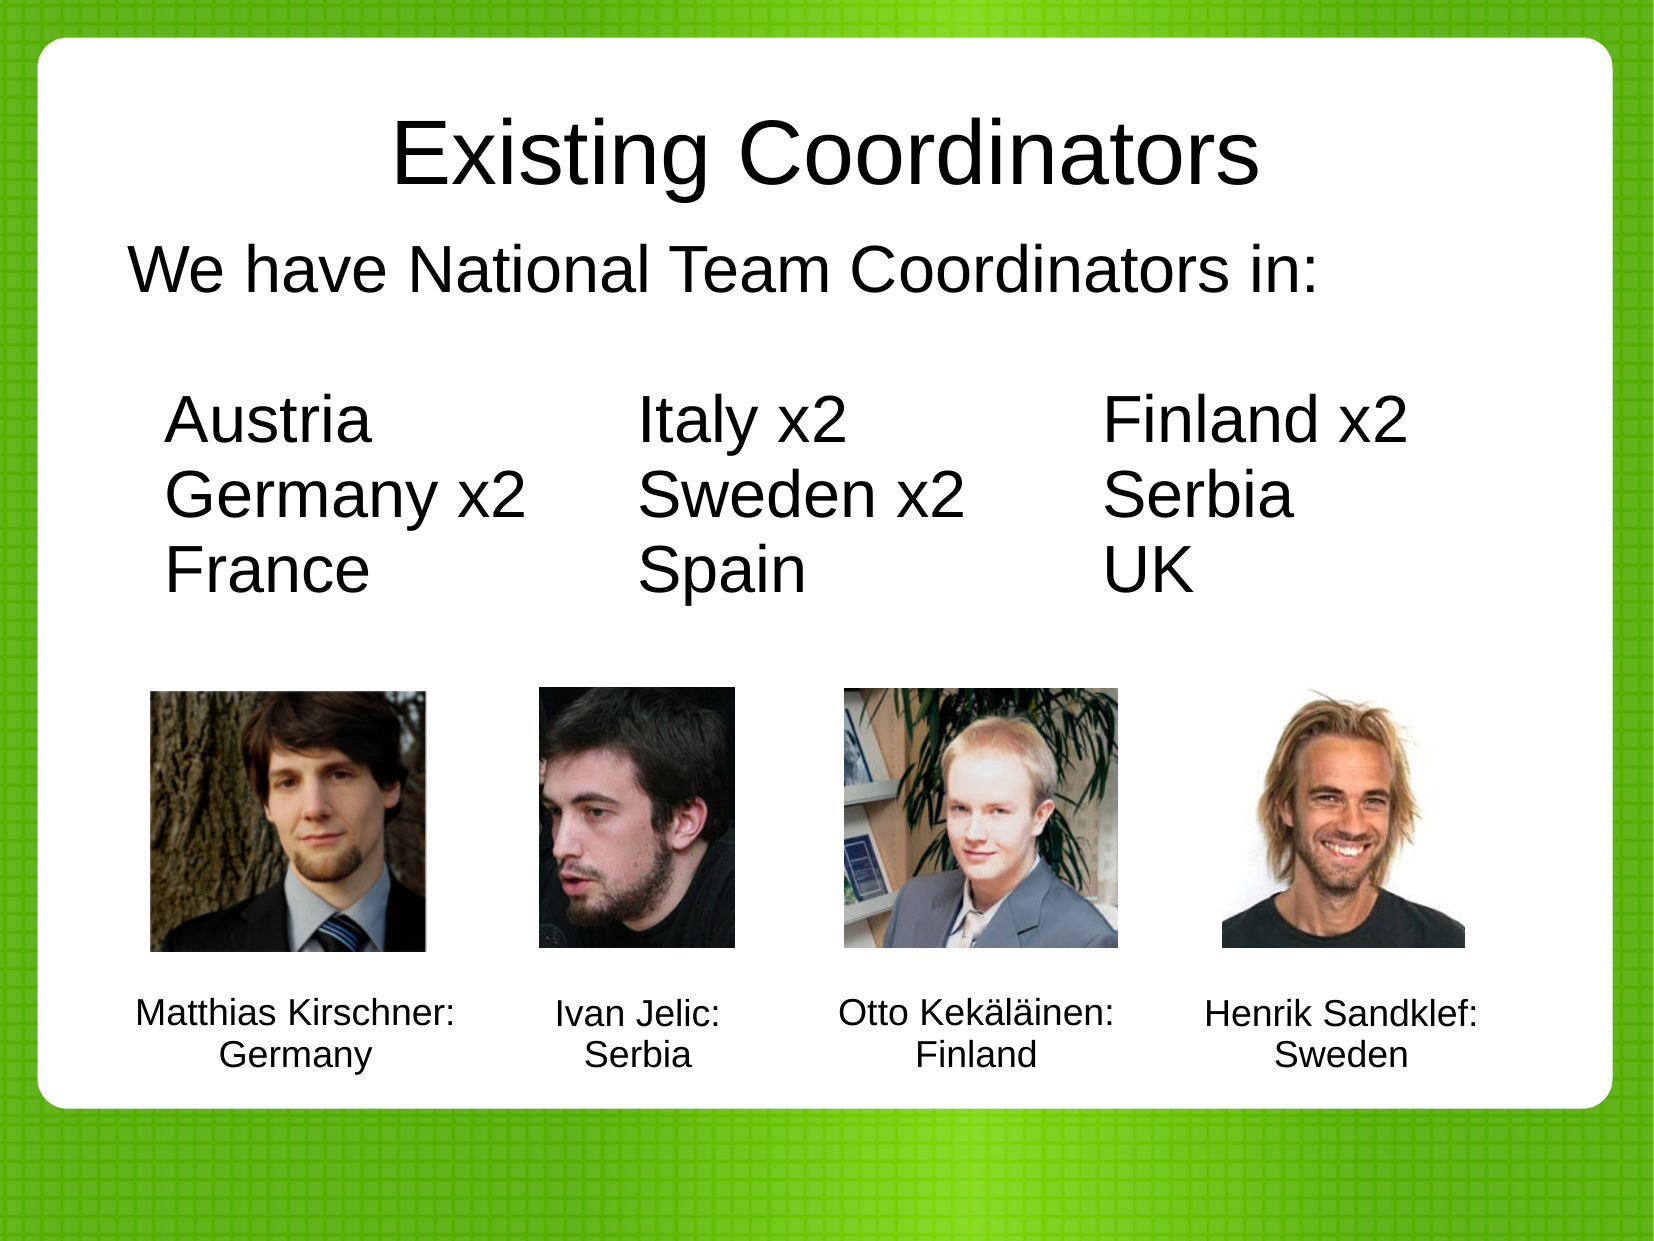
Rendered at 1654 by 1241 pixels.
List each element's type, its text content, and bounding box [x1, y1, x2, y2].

text_box Otto Kekäläinen: Finland [823, 984, 1130, 1084]
text_box Henrik Sandklef: Sweden [1189, 984, 1494, 1084]
text_box Matthias Kirschner: Germany [120, 984, 471, 1084]
picture [0, 0, 1654, 1241]
text_box We have National Team Coordinators in: [112, 225, 1538, 315]
text_box Austria Germany x2 France [150, 374, 622, 614]
text_box Italy x2 Sweden x2 Spain [622, 374, 1261, 615]
text_box Finland x2 Serbia UK [1087, 375, 1463, 615]
text_box Ivan Jelic: Serbia [539, 984, 737, 1084]
title Existing Coordinators [82, 49, 1571, 257]
